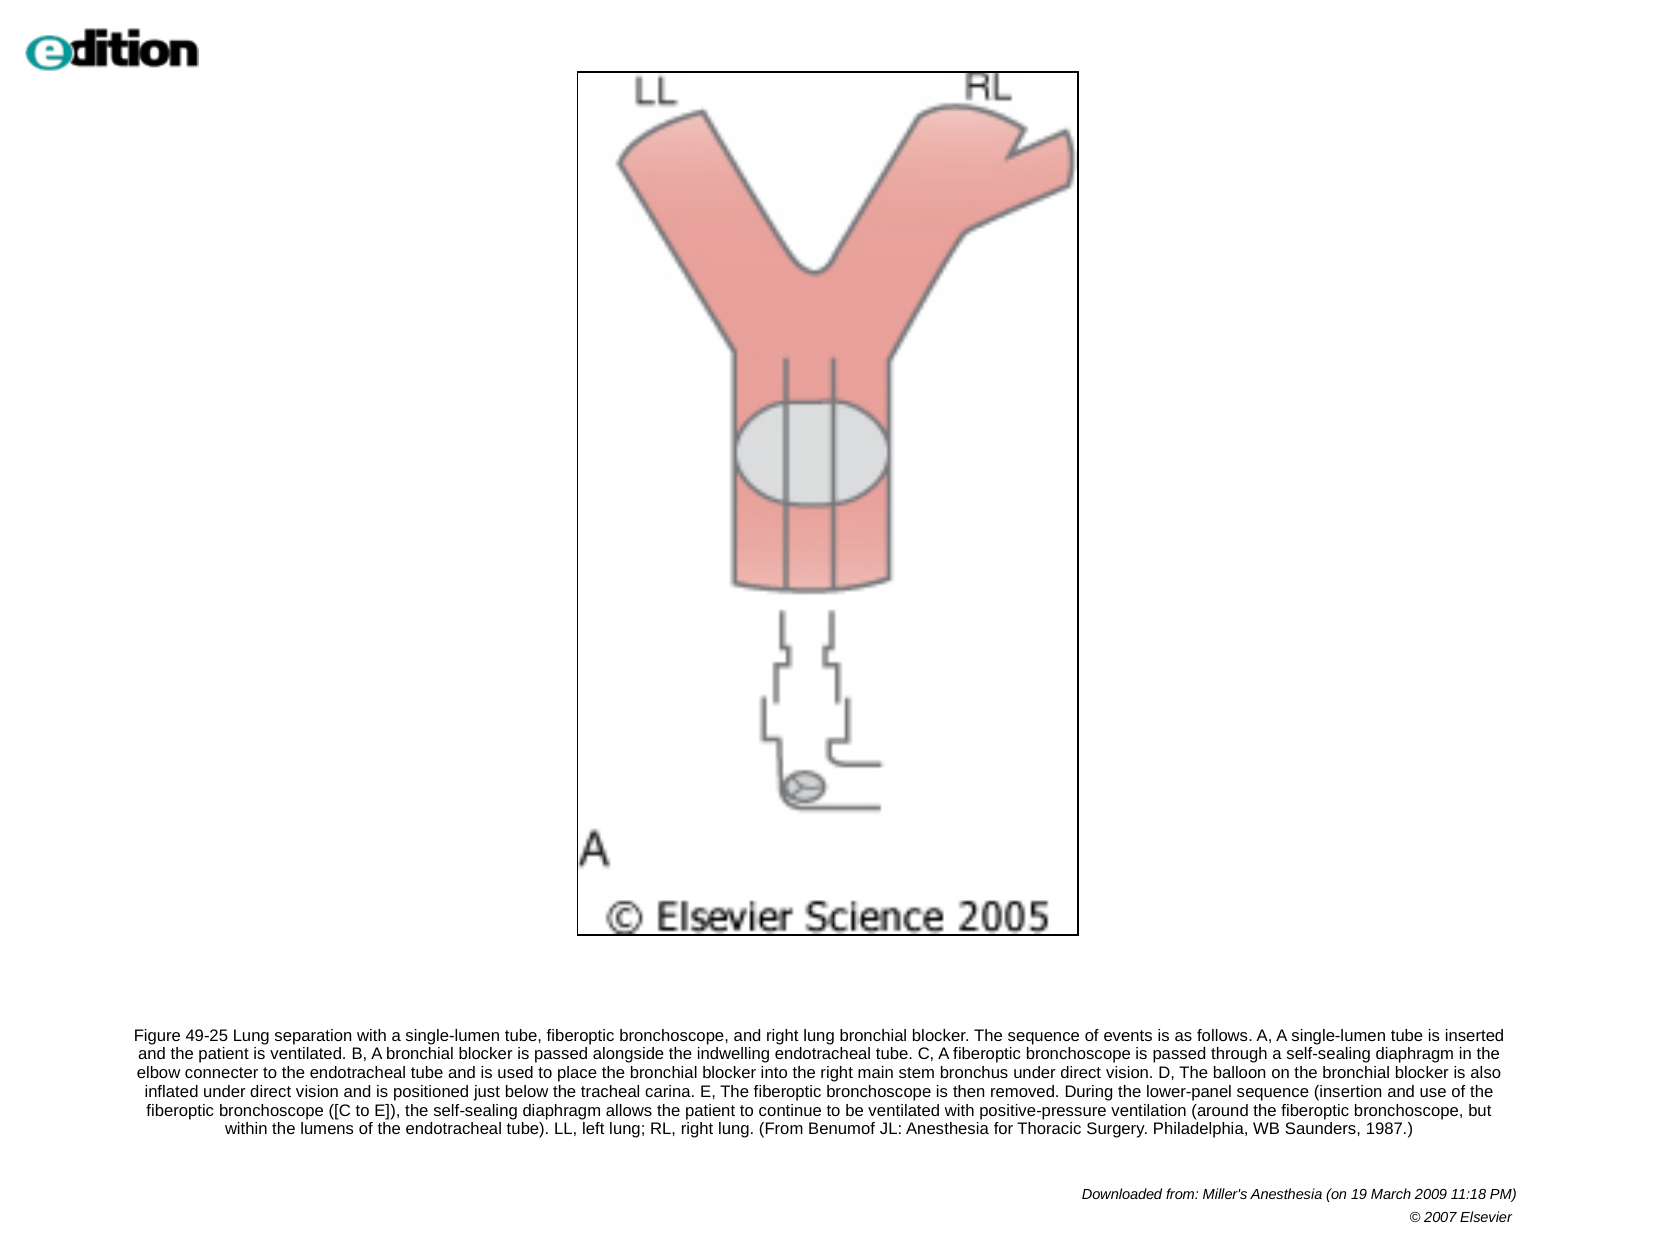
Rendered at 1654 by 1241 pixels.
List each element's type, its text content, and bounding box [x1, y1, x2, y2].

text_box Downloaded from: Miller's Anesthesia (on 19 March 2009 11:18 PM) [724, 1178, 1532, 1211]
picture [578, 72, 1078, 935]
text_box © 2007 Elsevier [723, 1201, 1531, 1234]
picture [19, 20, 199, 78]
text_box Figure 49-25 Lung separation with a single-lumen tube, fiberoptic bronchoscope, and right lung bronchial blocker. The sequence of events is as follows. A, A single-lumen tube is inserted and the patient is ventilated. B, A bronchial blocker is passed alongside the indwelling endotracheal tube. C, A fiberoptic bronchoscope is passed through a self-sealing diaphragm in the elbow connecter to the endotracheal tube and is used to place the bronchial blocker into the right main stem bronchus under direct vision. D, The balloon on the bronchial blocker is also inflated under direct vision and is positioned just below the tracheal carina. E, The fiberoptic bronchoscope is then removed. During the lower-panel sequence (insertion and use of the fiberoptic bronchoscope ([C to E]), the self-sealing diaphragm allows the patient to continue to be ventilated with positive-pressure ventilation (around the fiberoptic bronchoscope, but within the lumens of the endotracheal tube). LL, left lung; RL, right lung. (From Benumof JL: Anesthesia for Thoracic Surgery. Philadelphia, WB Saunders, 1987.) [110, 1018, 1530, 1147]
